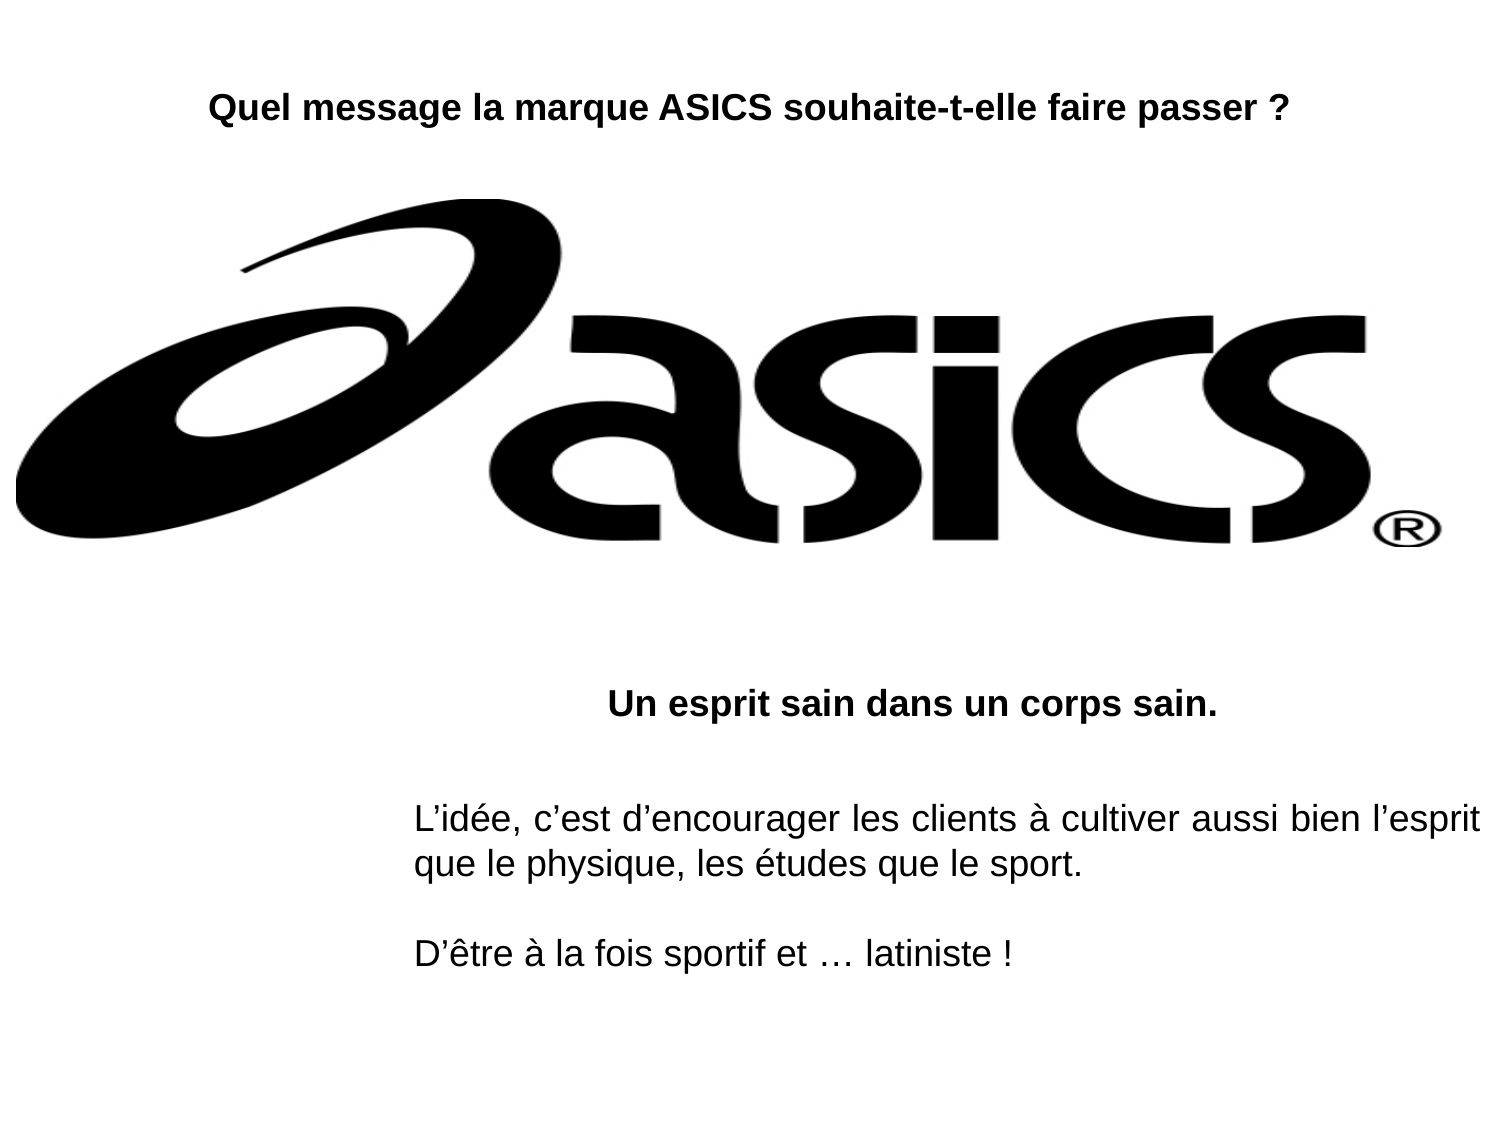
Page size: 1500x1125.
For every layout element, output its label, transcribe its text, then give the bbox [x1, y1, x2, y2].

text_box Un esprit sain dans un corps sain. [414, 671, 1412, 732]
text_box L’idée, c’est d’encourager les clients à cultiver aussi bien l’esprit que le physique, les études que le sport. D’être à la fois sportif et … latiniste ! [398, 786, 1500, 982]
picture [16, 199, 1444, 547]
text_box Quel message la marque ASICS souhaite-t-elle faire passer ? [0, 75, 1500, 136]
